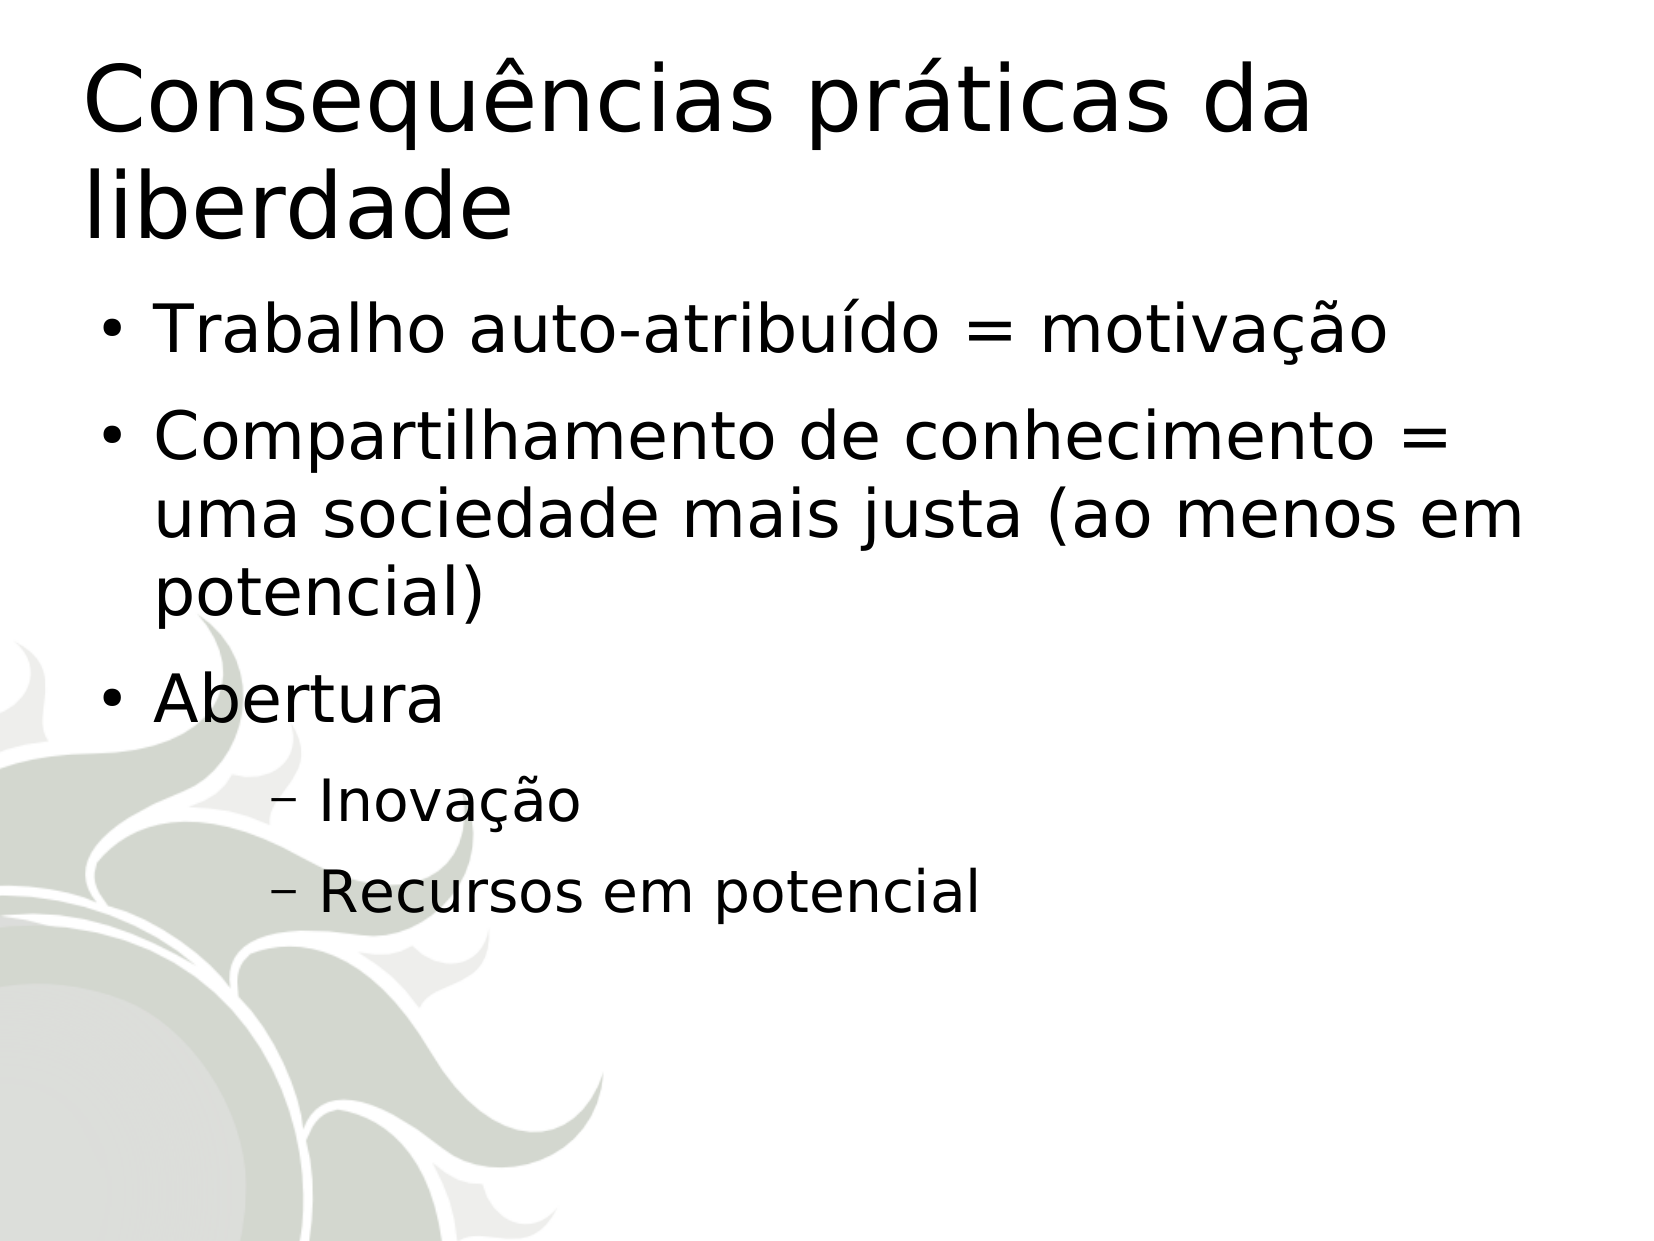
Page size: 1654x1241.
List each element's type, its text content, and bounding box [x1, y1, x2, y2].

list Trabalho auto-atribuído = motivação Compartilhamento de conhecimento = uma sociedade mais justa (ao menos em potencial) Abertura Inovação Recursos em potencial [82, 290, 1571, 1094]
title Consequências práticas da liberdade [82, 45, 1571, 261]
picture [0, 555, 644, 1241]
